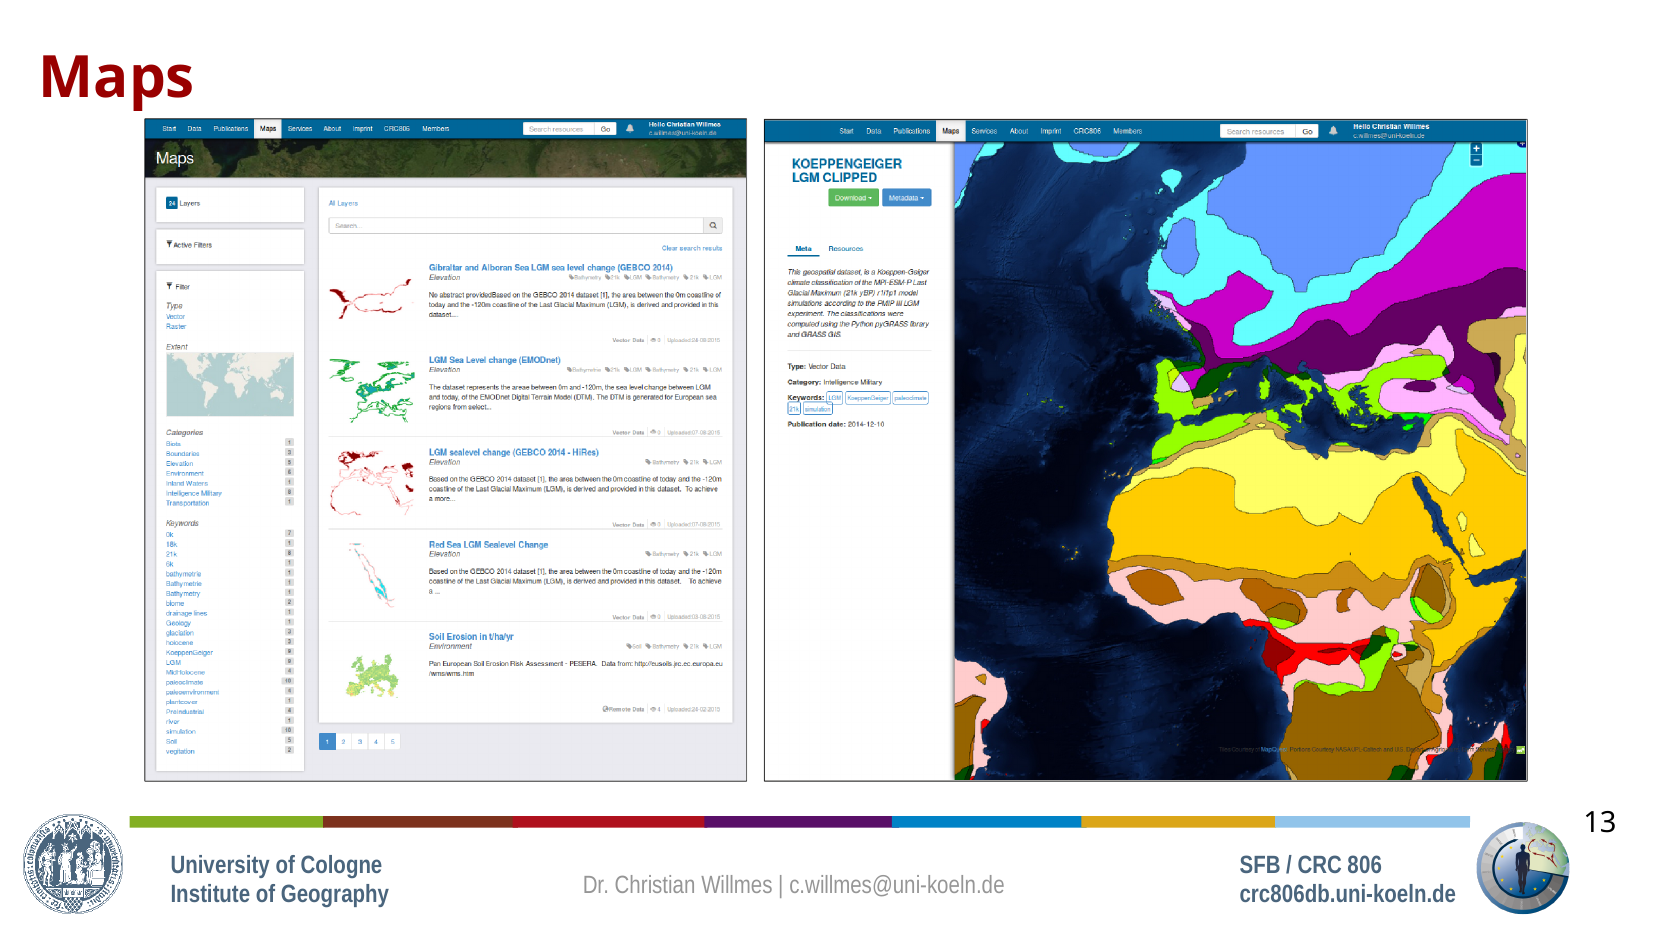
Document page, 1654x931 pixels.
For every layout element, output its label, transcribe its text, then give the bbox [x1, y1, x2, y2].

picture [22, 813, 123, 914]
picture [1475, 821, 1571, 916]
picture [115, 114, 1546, 795]
title Maps [38, 34, 1446, 115]
